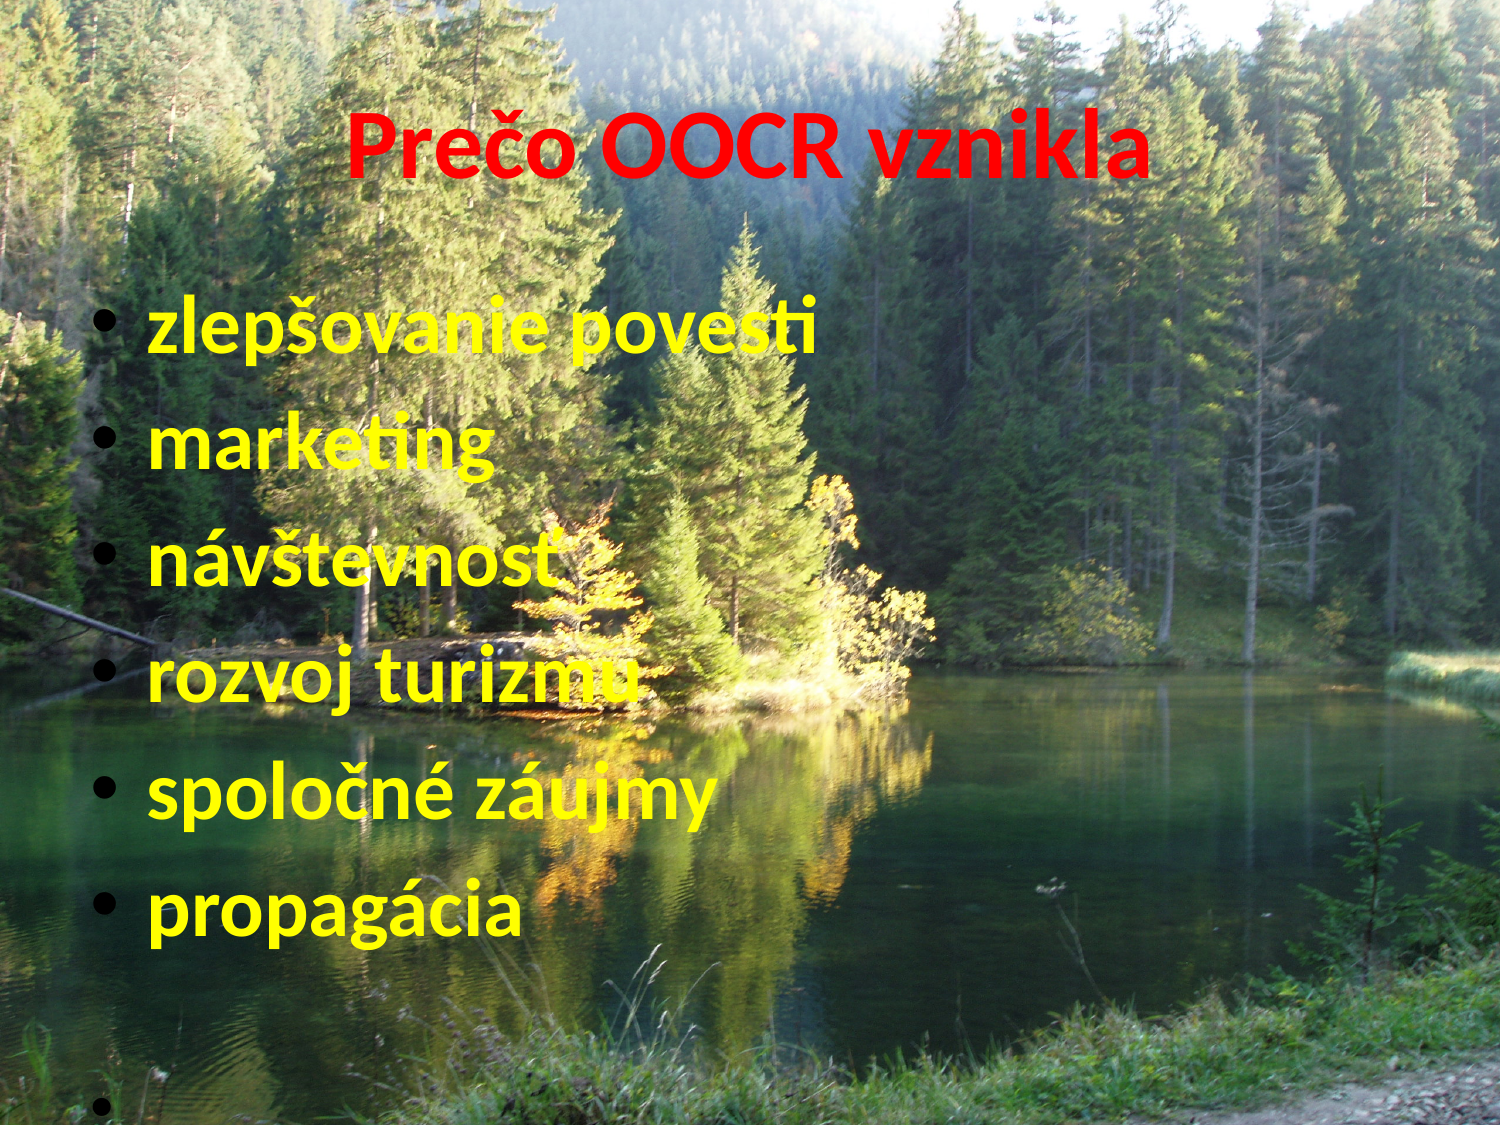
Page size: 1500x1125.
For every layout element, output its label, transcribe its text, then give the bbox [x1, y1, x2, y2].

title Prečo OOCR vznikla [75, 45, 1426, 233]
picture [0, 0, 1500, 1125]
list zlepšovanie povesti marketing návštevnosť rozvoj turizmu spoločné záujmy propagácia [75, 262, 1426, 1005]
